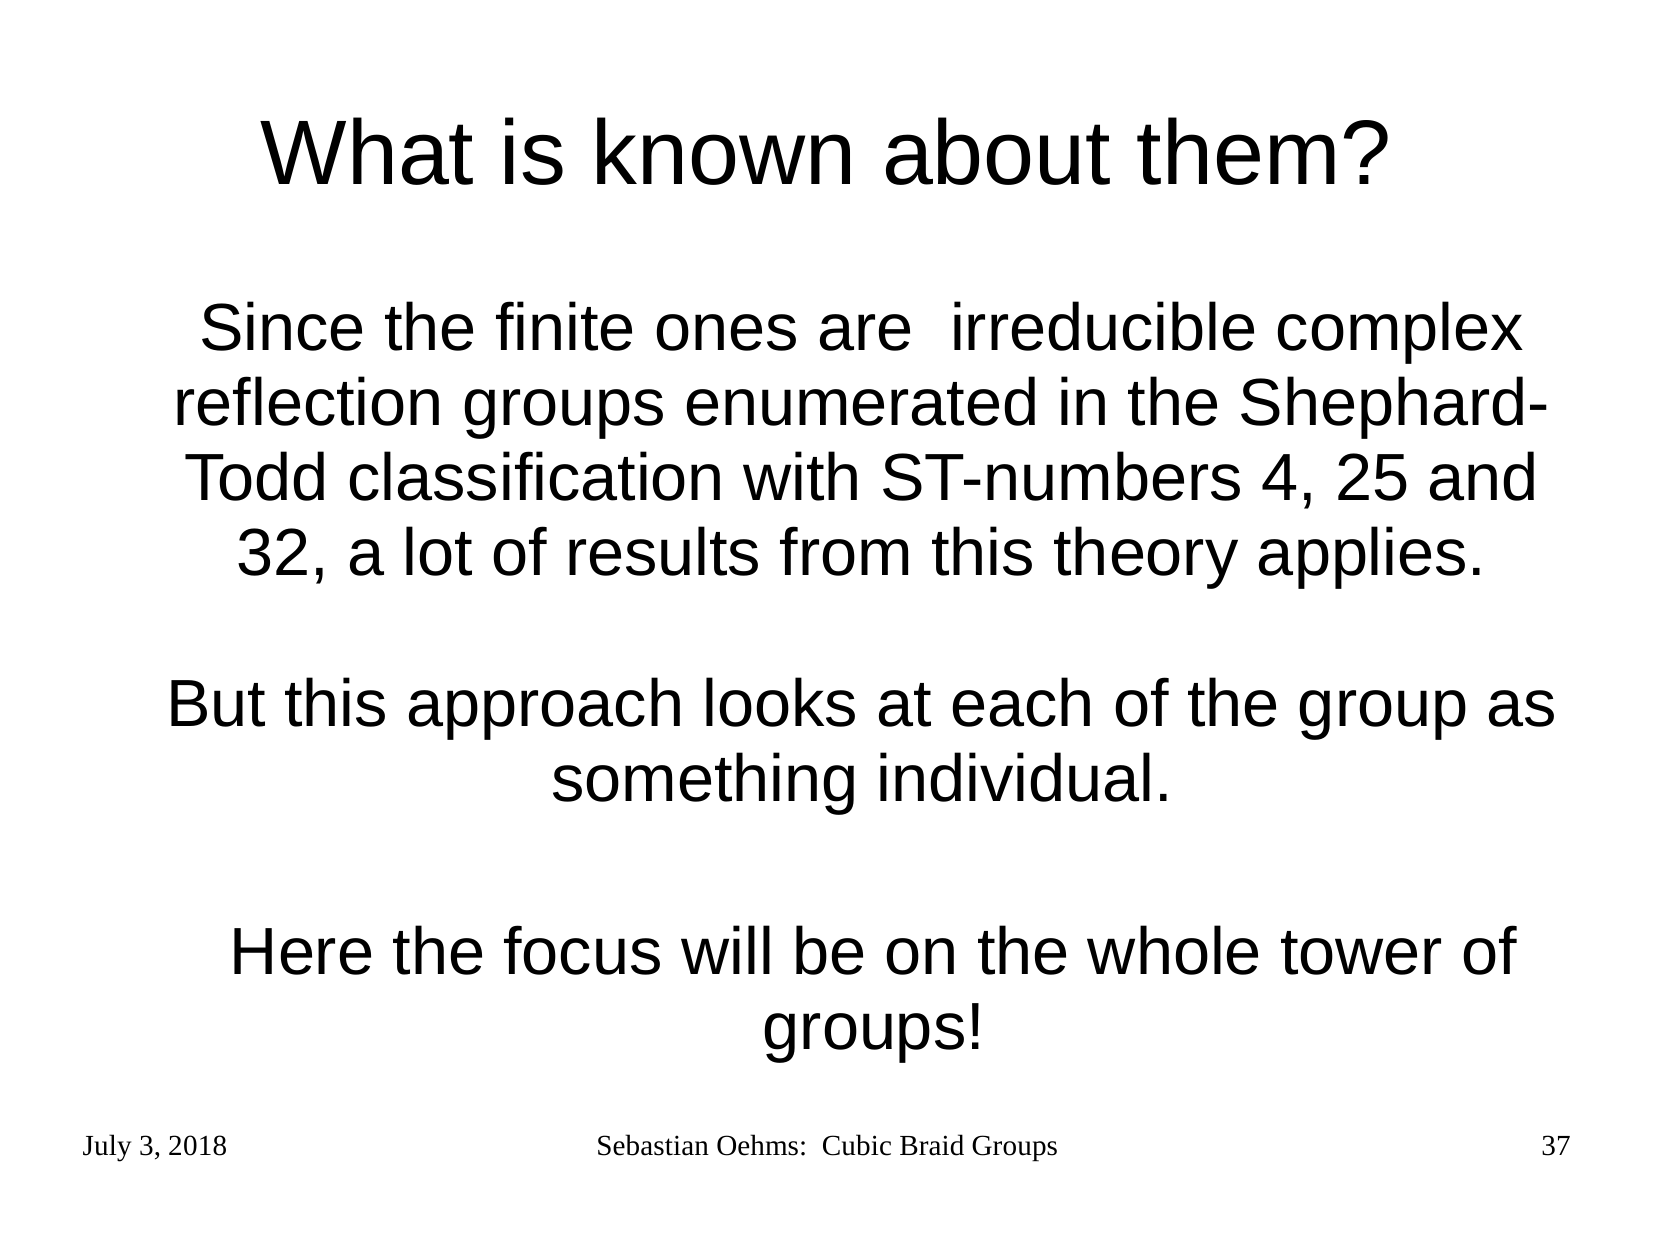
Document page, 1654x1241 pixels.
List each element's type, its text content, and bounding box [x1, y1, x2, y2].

list But this approach looks at each of the group as something individual. [82, 665, 1571, 875]
title What is known about them? [82, 49, 1571, 257]
list Since the finite ones are irreducible complex reflection groups enumerated in the Shephard-Todd classification with ST-numbers 4, 25 and 32, a lot of results from this theory applies. [82, 290, 1571, 634]
list Here the focus will be on the whole tower of groups! [94, 913, 1583, 1123]
